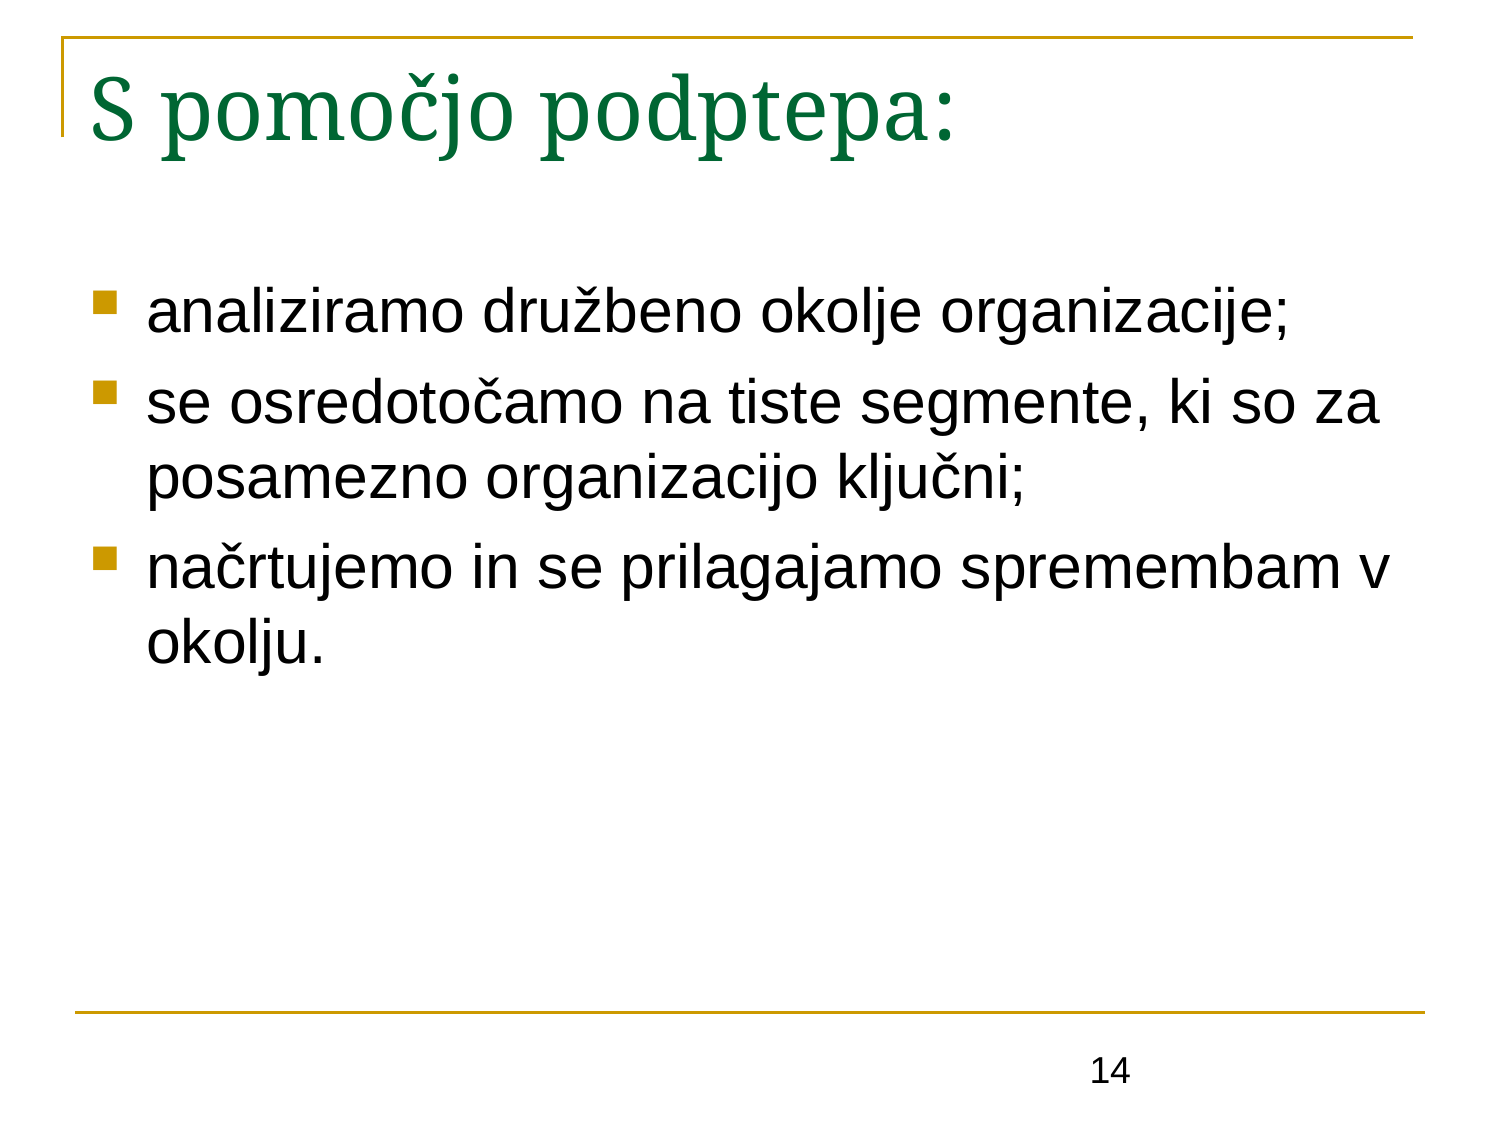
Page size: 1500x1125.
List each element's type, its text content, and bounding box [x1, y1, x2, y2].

title S pomočjo podptepa: [75, 45, 1426, 233]
list analiziramo družbeno okolje organizacije; se osredotočamo na tiste segmente, ki so za posamezno organizacijo ključni; načrtujemo in se prilagajamo spremembam v okolju. [75, 262, 1426, 1006]
